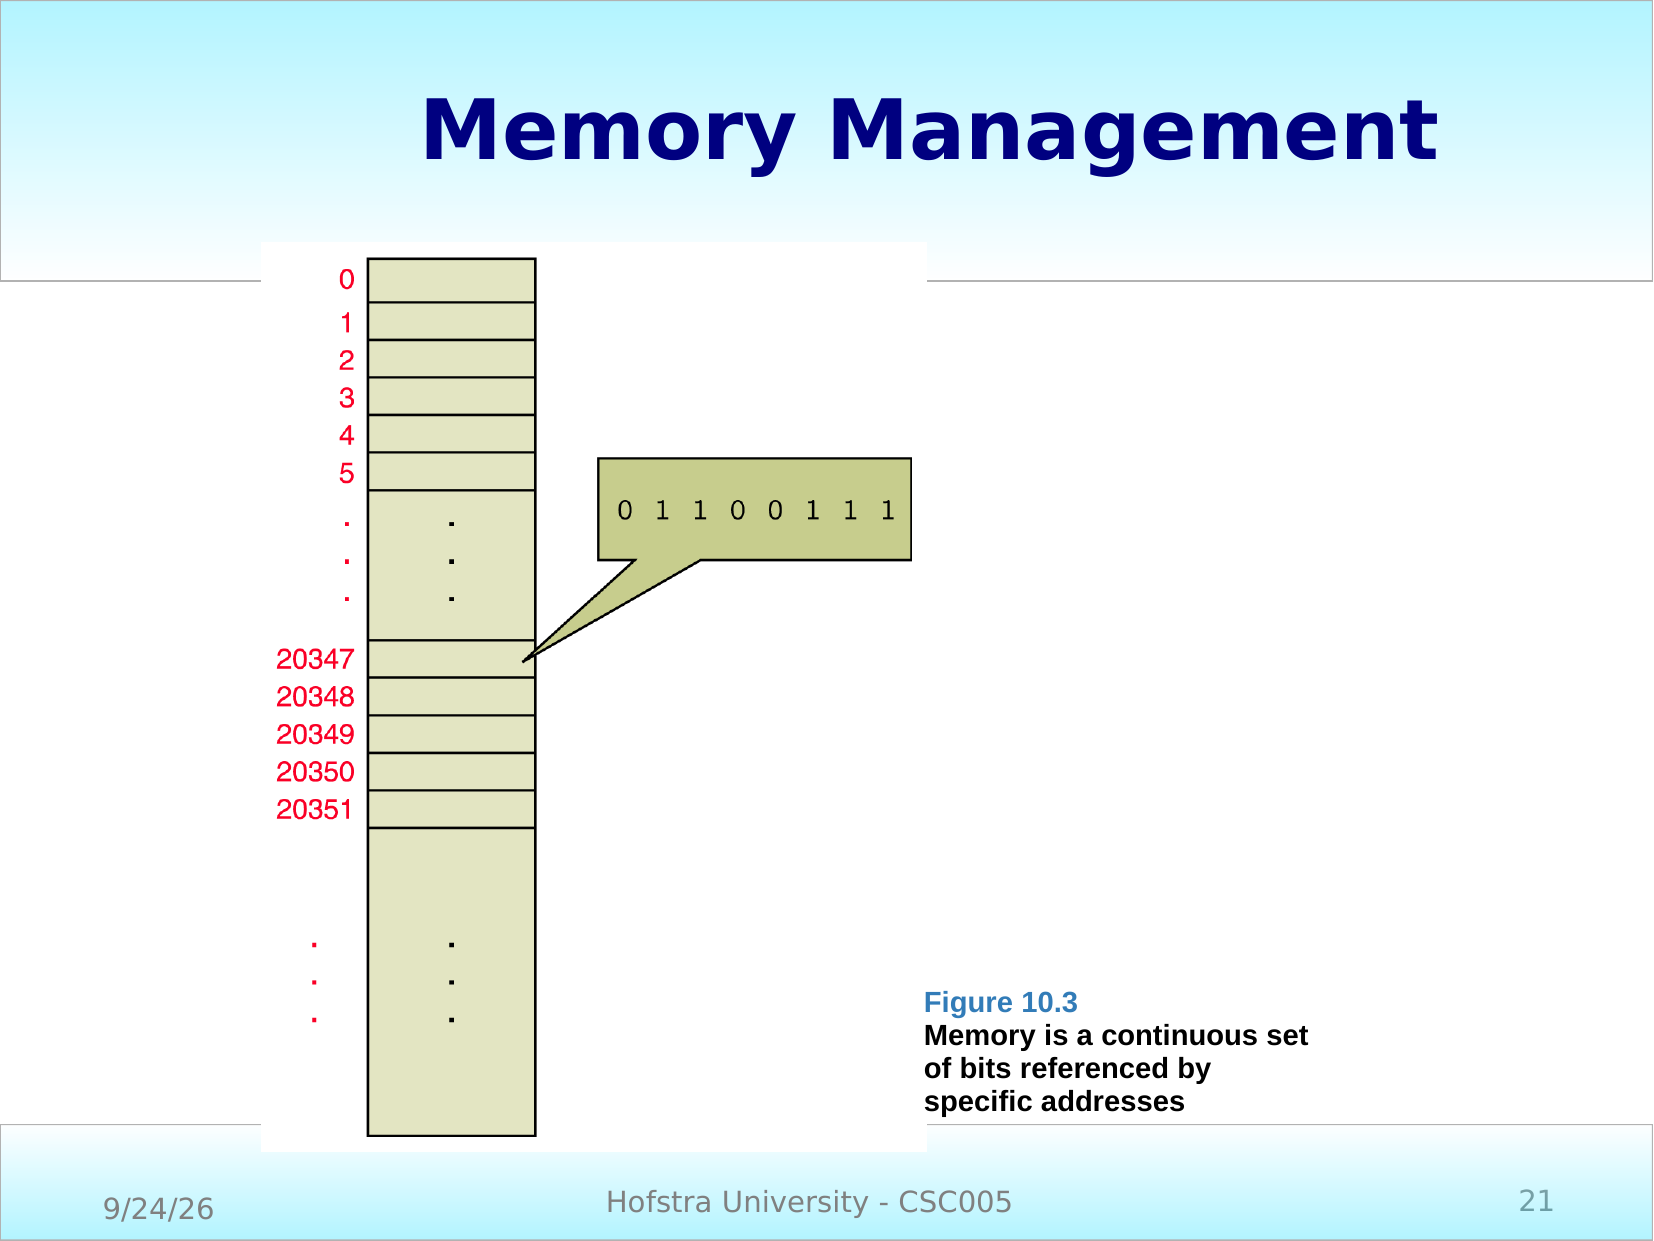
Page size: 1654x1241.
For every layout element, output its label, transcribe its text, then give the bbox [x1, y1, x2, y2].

text_box Figure 10.3 Memory is a continuous set of bits referenced by specific addresses [909, 978, 1337, 1126]
title Memory Management [247, 27, 1612, 235]
picture [261, 242, 927, 1152]
